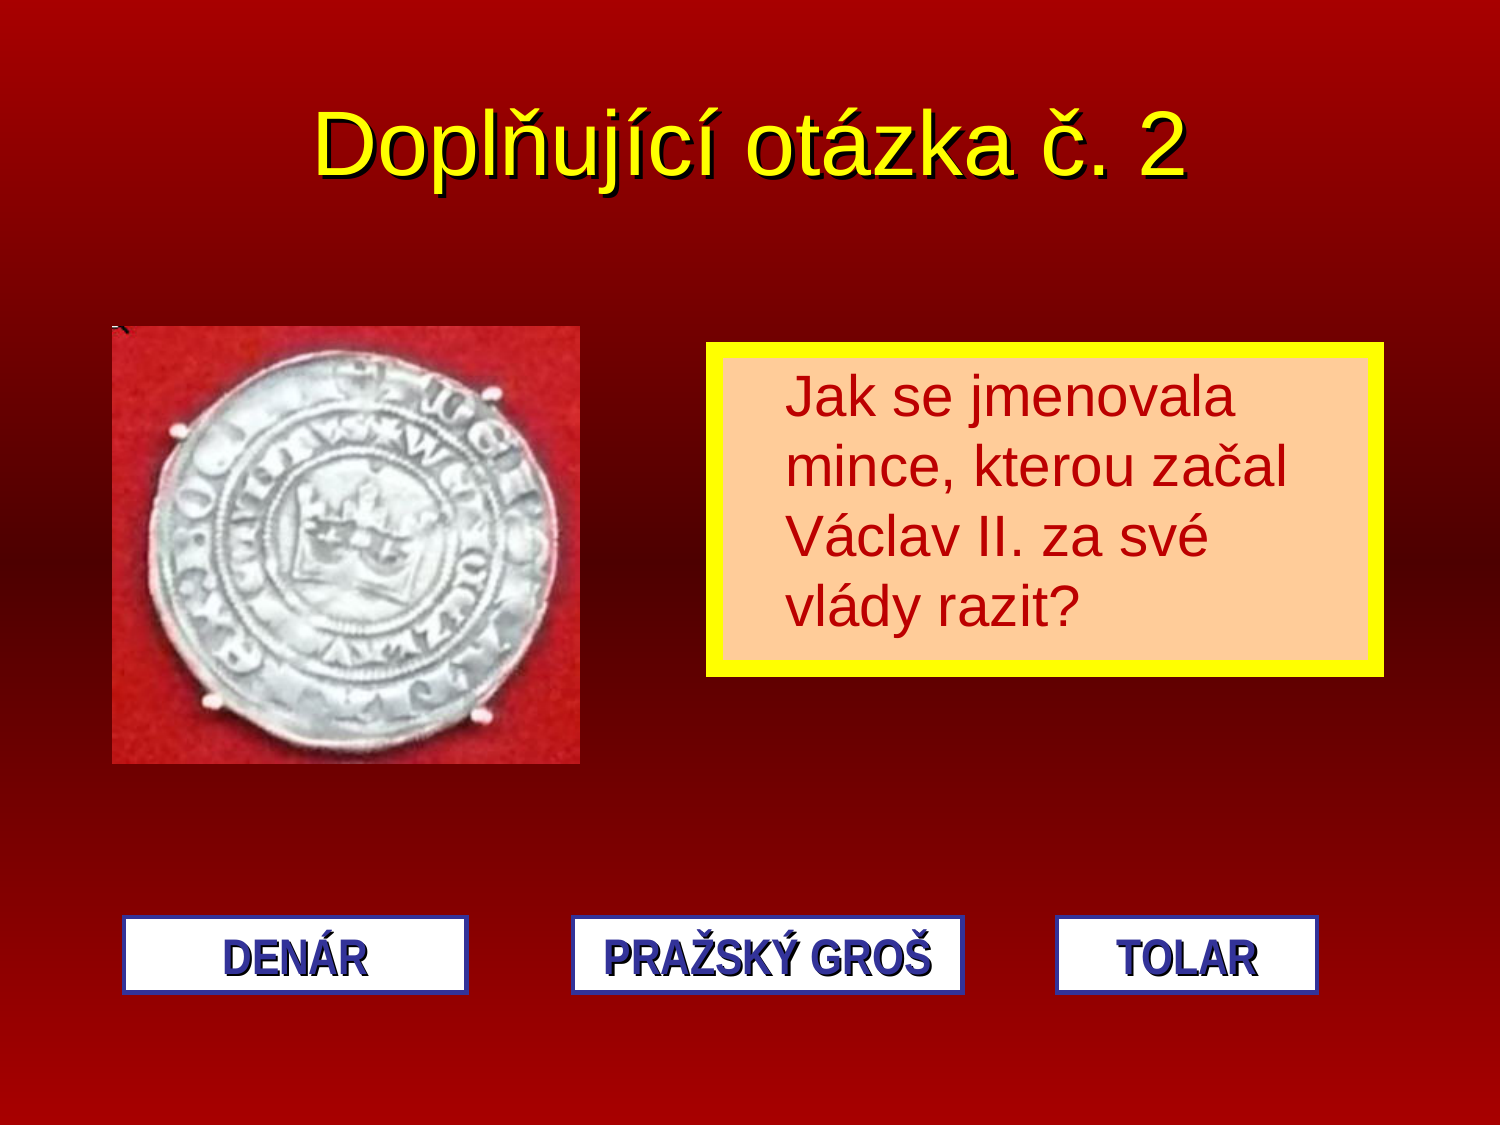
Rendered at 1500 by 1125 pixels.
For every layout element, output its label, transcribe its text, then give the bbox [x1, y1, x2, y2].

text_box DENÁR [123, 916, 467, 993]
text_box PRAŽSKÝ GROŠ [572, 916, 963, 993]
text_box TOLAR [1056, 916, 1317, 993]
title Doplňující otázka č. 2 [75, 45, 1426, 233]
list Jak se jmenovala mince, kterou začal Václav II. za své vlády razit? [714, 350, 1376, 669]
picture [112, 326, 580, 764]
